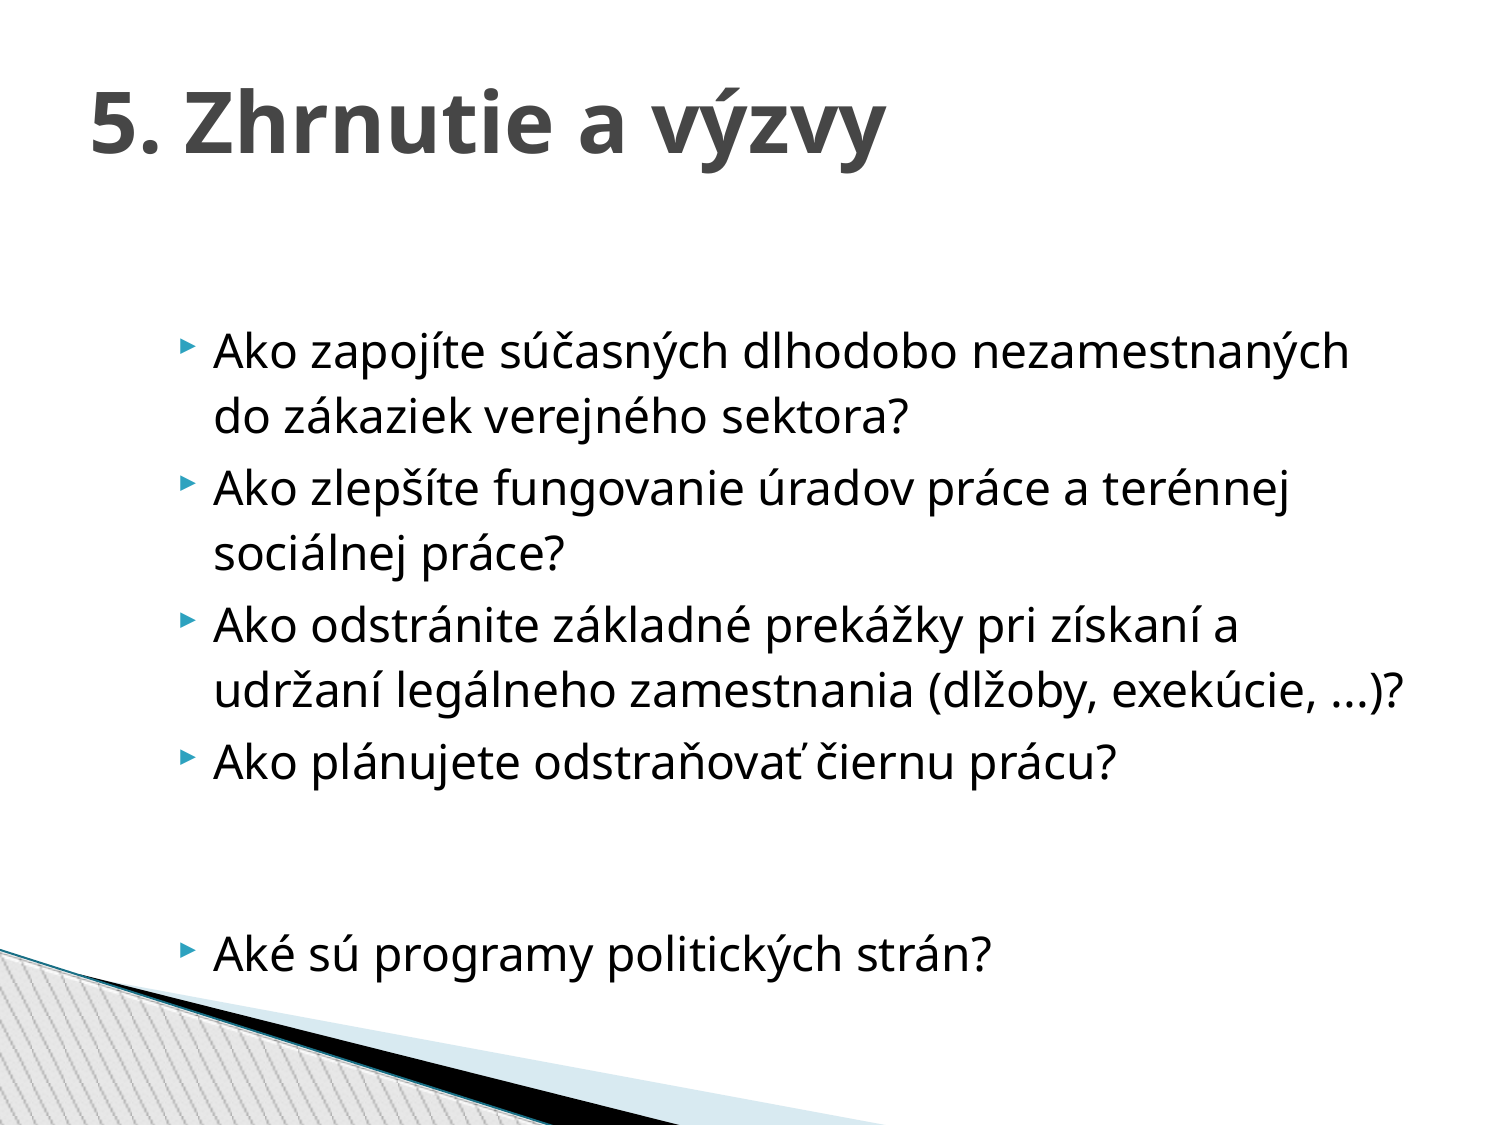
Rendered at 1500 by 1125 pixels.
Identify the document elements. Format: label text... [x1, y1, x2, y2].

text_box 5. Zhrnutie a výzvy [74, 45, 1425, 197]
text_box Ako zapojíte súčasných dlhodobo nezamestnaných do zákaziek verejného sektora? Ako zlepšíte fungovanie úradov práce a terénnej sociálnej práce? Ako odstránite základné prekážky pri získaní a udržaní legálneho zamestnania (dlžoby, exekúcie, ...)? Ako plánujete odstraňovať čiernu prácu? Aké sú programy politických strán? [147, 267, 1425, 1059]
